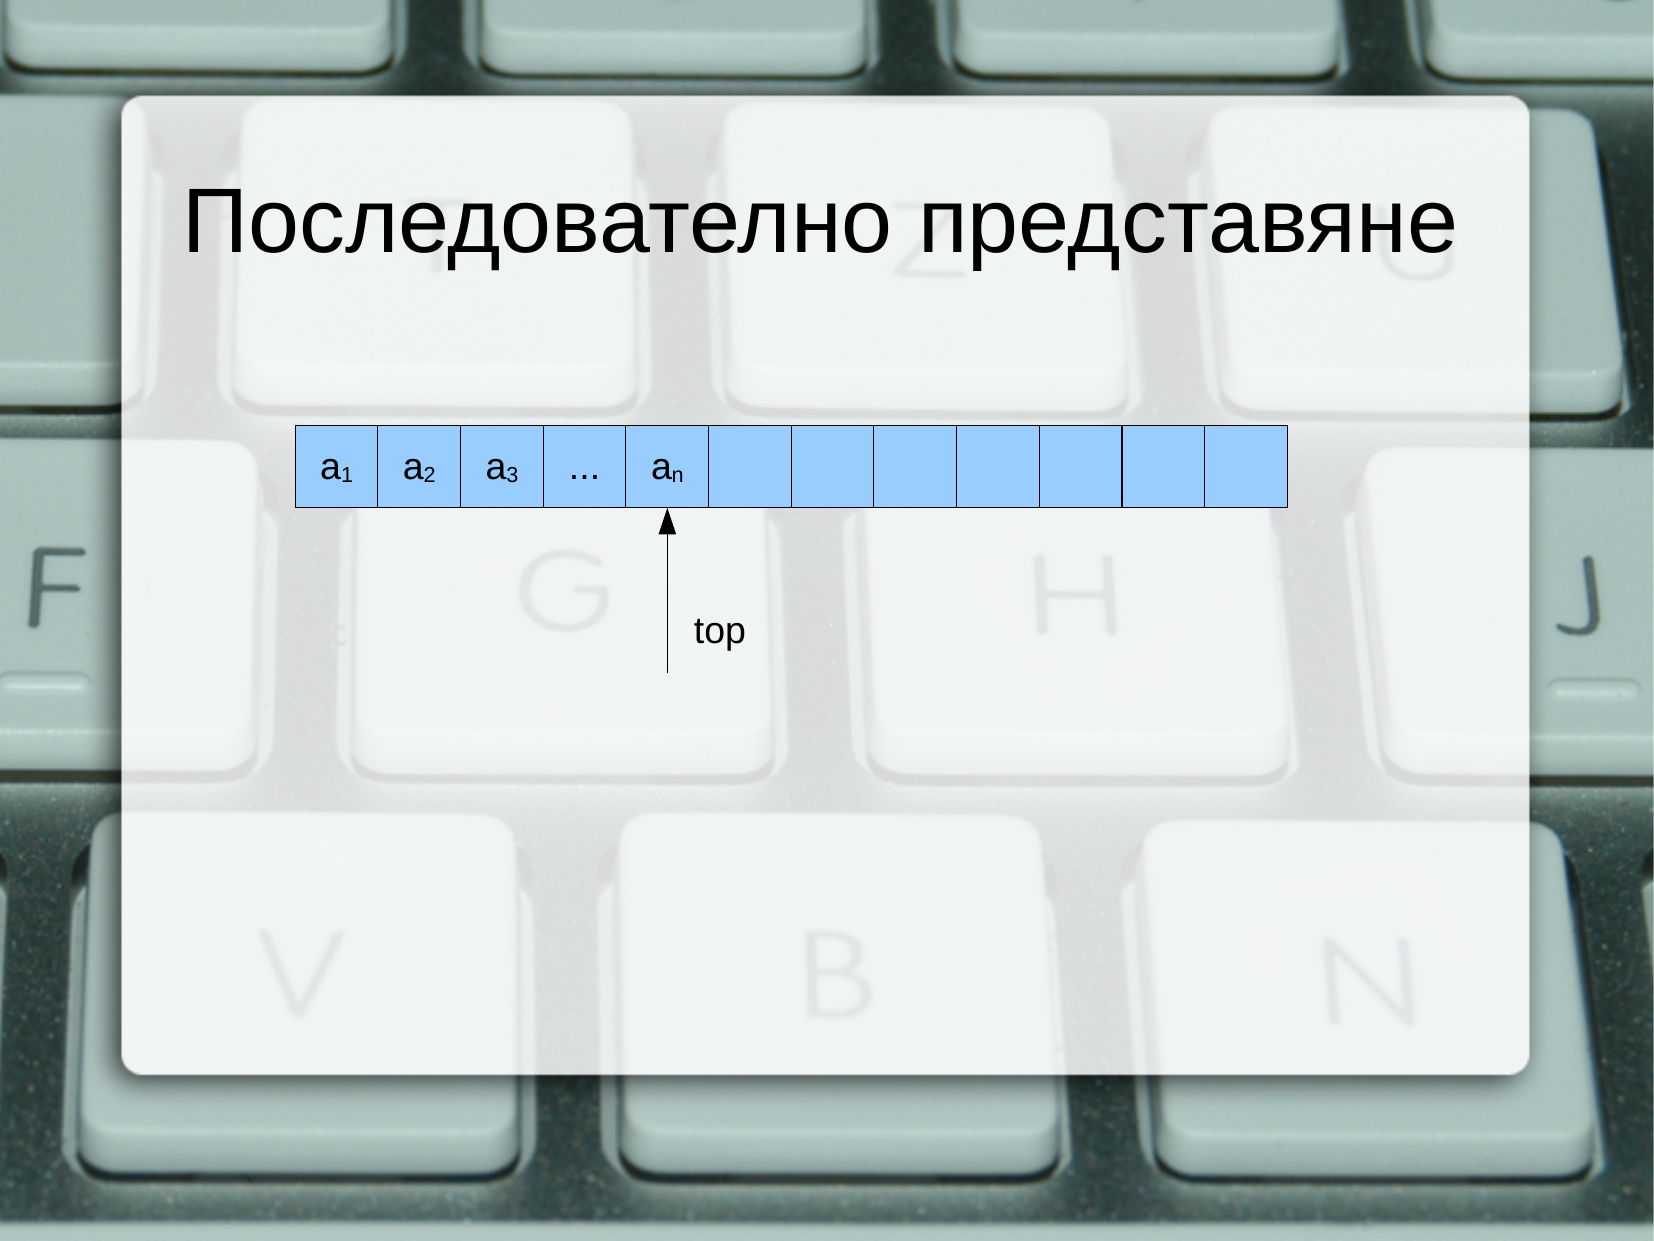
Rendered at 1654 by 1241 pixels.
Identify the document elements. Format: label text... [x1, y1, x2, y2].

text_box top [679, 602, 761, 660]
text_box a2 [377, 425, 460, 508]
text_box [708, 425, 1288, 508]
text_box a3 [460, 425, 543, 508]
text_box a1 [295, 425, 377, 508]
picture [0, 0, 1654, 1241]
text_box an [625, 425, 708, 508]
text_box ... [543, 425, 625, 508]
title Последователно представяне [135, 117, 1506, 325]
